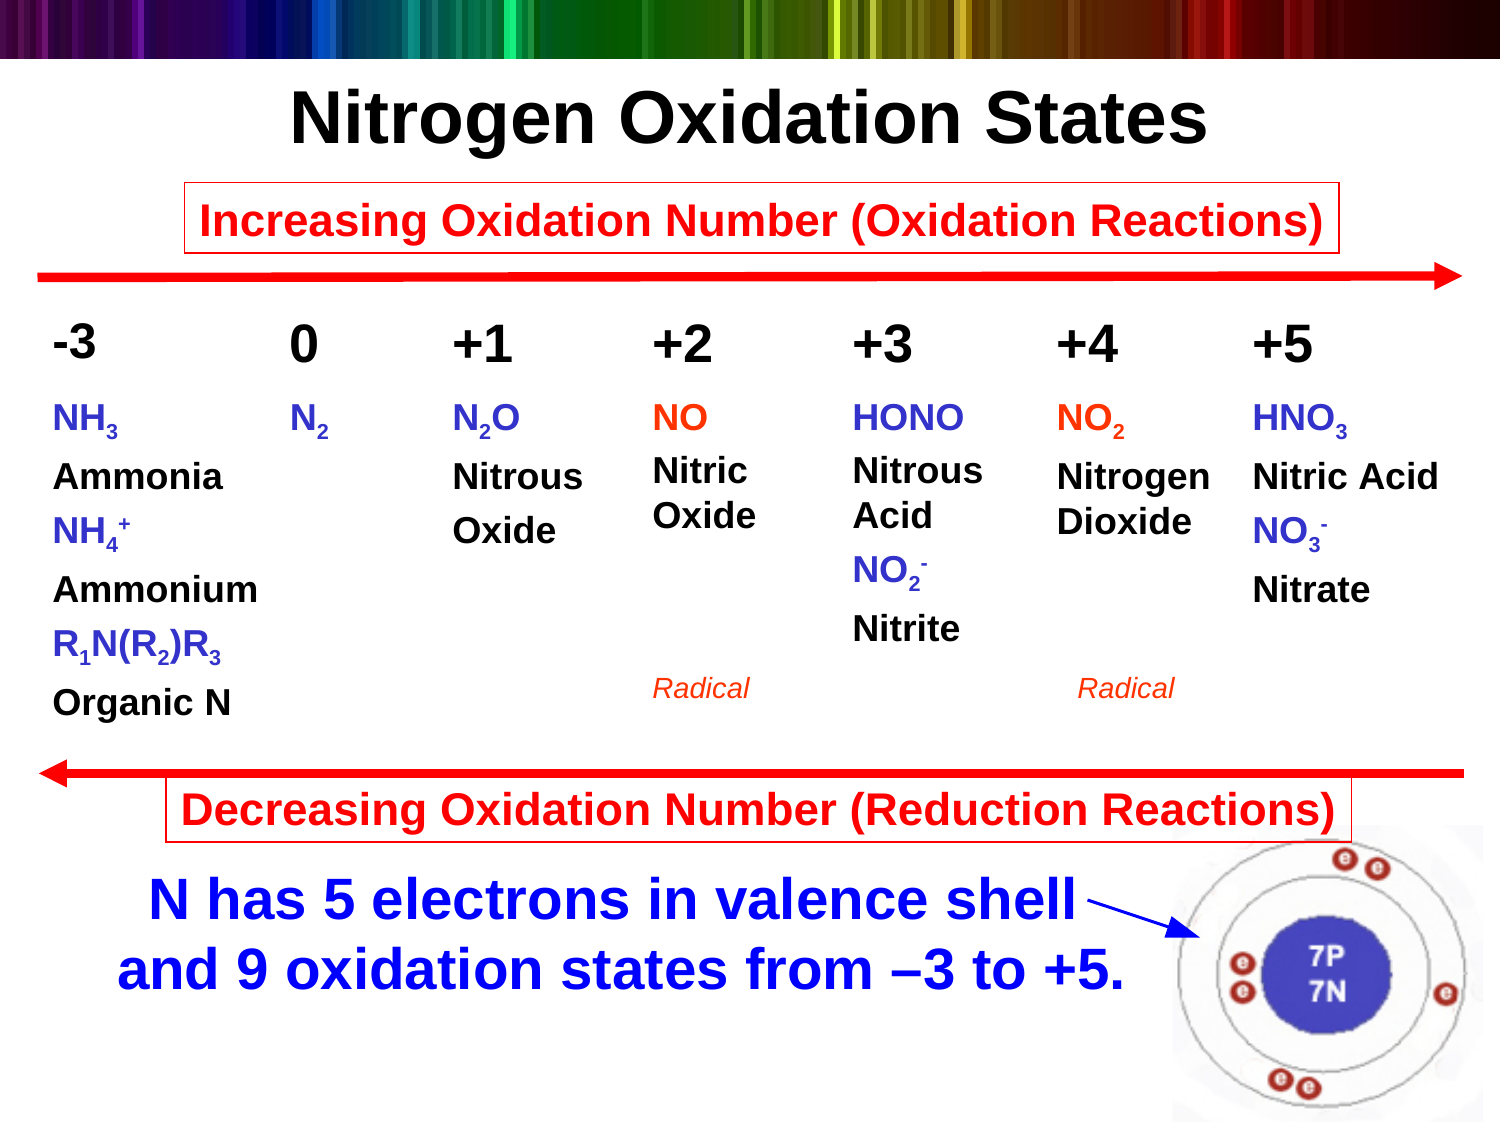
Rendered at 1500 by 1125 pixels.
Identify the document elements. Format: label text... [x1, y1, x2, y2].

picture [1172, 825, 1484, 1122]
text_box Radical [1062, 661, 1251, 713]
text_box Radical [637, 661, 826, 713]
table_cell NO2 Nitrogen Dioxide [1042, 385, 1238, 747]
picture [0, 0, 359, 59]
table_cell HNO3 Nitric Acid NO3- Nitrate [1238, 385, 1462, 747]
table_header +4 [1042, 301, 1238, 385]
text_box Nitrogen Oxidation States [0, 75, 1500, 161]
table_header +1 [437, 301, 638, 385]
title N has 5 electrons in valence shell and 9 oxidation states from –3 to +5. [70, 853, 1158, 1009]
text_box Decreasing Oxidation Number (Reduction Reactions) [165, 771, 1352, 842]
text_box Increasing Oxidation Number (Oxidation Reactions) [184, 182, 1340, 254]
table_cell N2O Nitrous Oxide [437, 385, 638, 747]
table_cell NO Nitric Oxide [638, 385, 838, 747]
table_header +5 [1238, 301, 1462, 385]
table_cell HONO Nitrous Acid NO2- Nitrite [838, 385, 1042, 747]
table_header -3 [38, 301, 275, 385]
table_cell N2 [275, 385, 437, 747]
table_header +2 [638, 301, 838, 385]
table_cell NH3 Ammonia NH4+ Ammonium R1N(R2)R3 Organic N [38, 385, 275, 747]
picture [391, 0, 1500, 59]
table_header 0 [275, 301, 437, 385]
table_header +3 [838, 301, 1042, 385]
